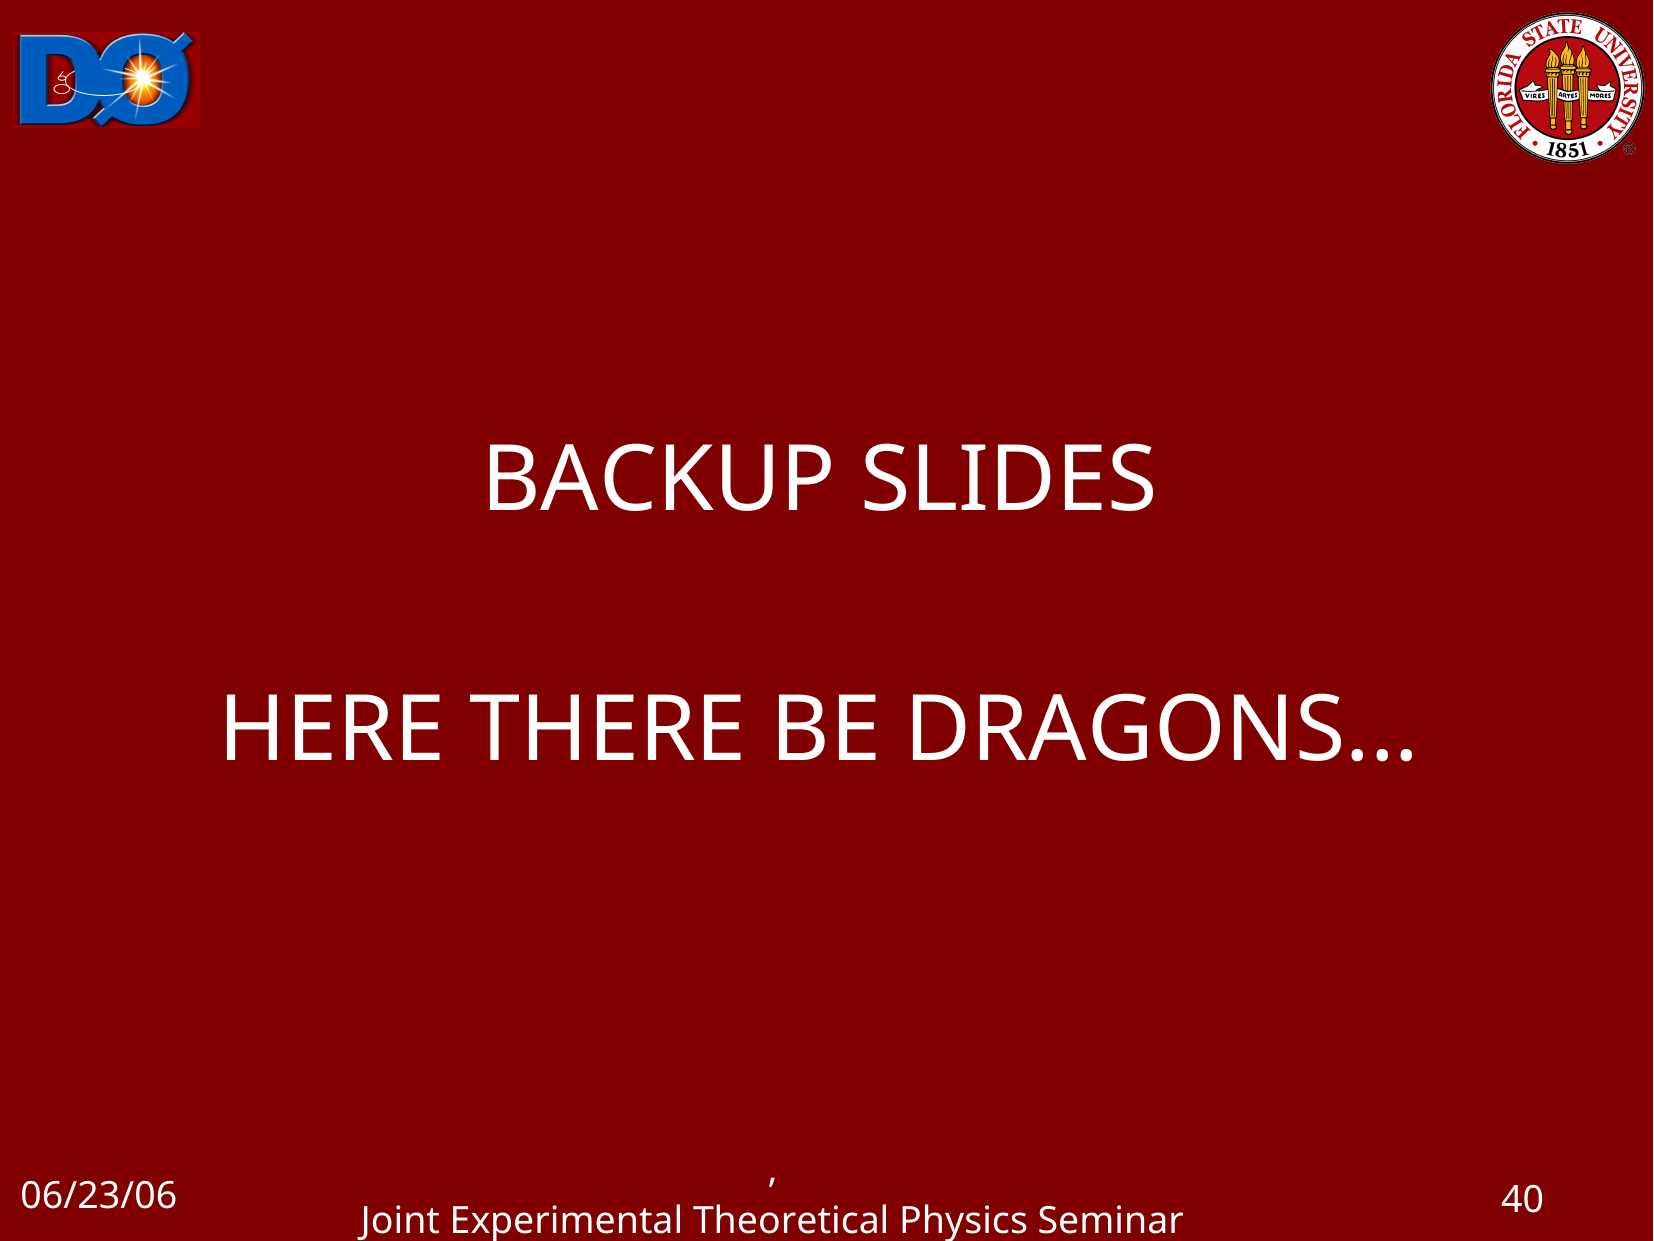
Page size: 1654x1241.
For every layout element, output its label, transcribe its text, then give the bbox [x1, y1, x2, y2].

picture [1489, 11, 1646, 165]
title BACKUP SLIDES HERE THERE BE DRAGONS... [180, 443, 1459, 758]
picture [13, 32, 200, 128]
